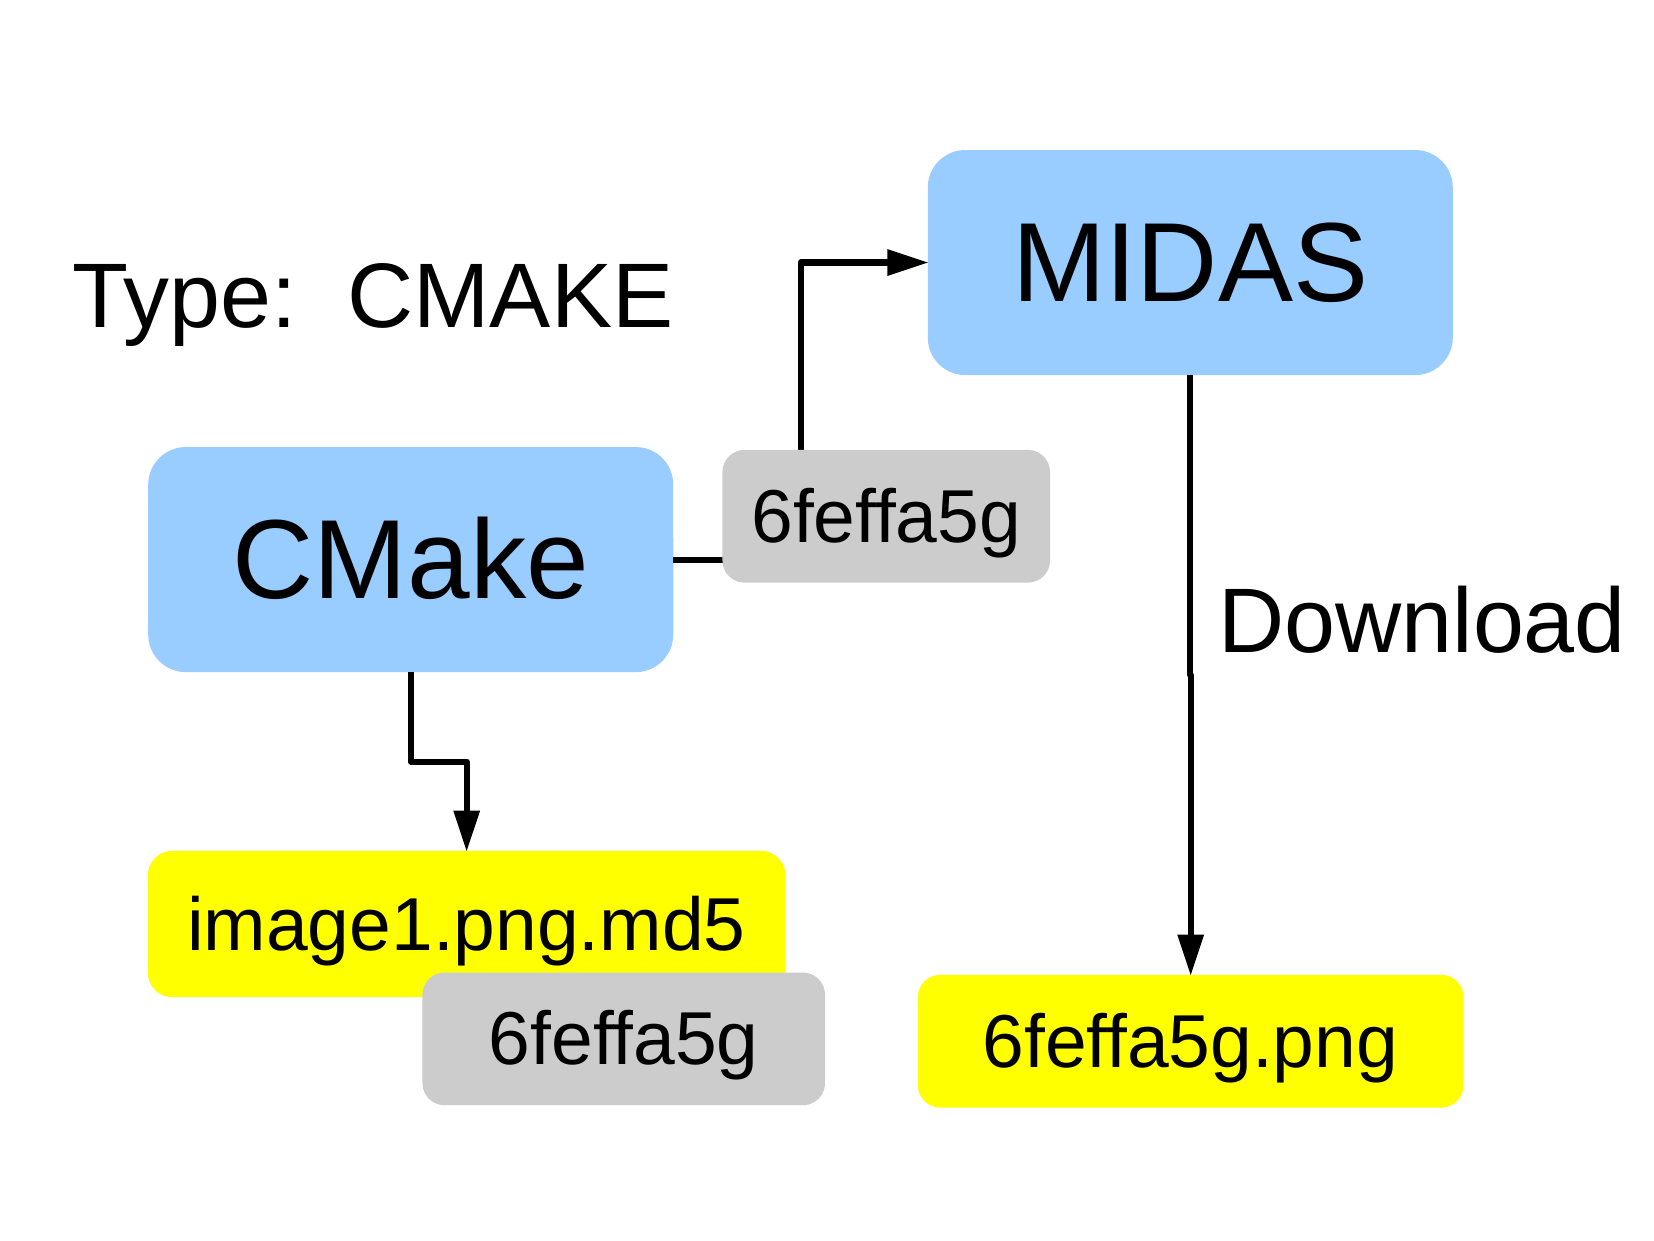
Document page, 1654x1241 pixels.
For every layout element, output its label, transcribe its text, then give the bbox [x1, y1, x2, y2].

text_box 6feffa5g.png [917, 974, 1464, 1108]
text_box 6feffa5g [422, 972, 826, 1106]
text_box 6feffa5g [722, 449, 1051, 583]
text_box CMake [148, 447, 674, 673]
text_box Download [1203, 562, 1654, 680]
text_box MIDAS [927, 150, 1453, 376]
text_box image1.png.md5 [147, 850, 786, 998]
text_box Type: CMAKE [57, 236, 727, 355]
